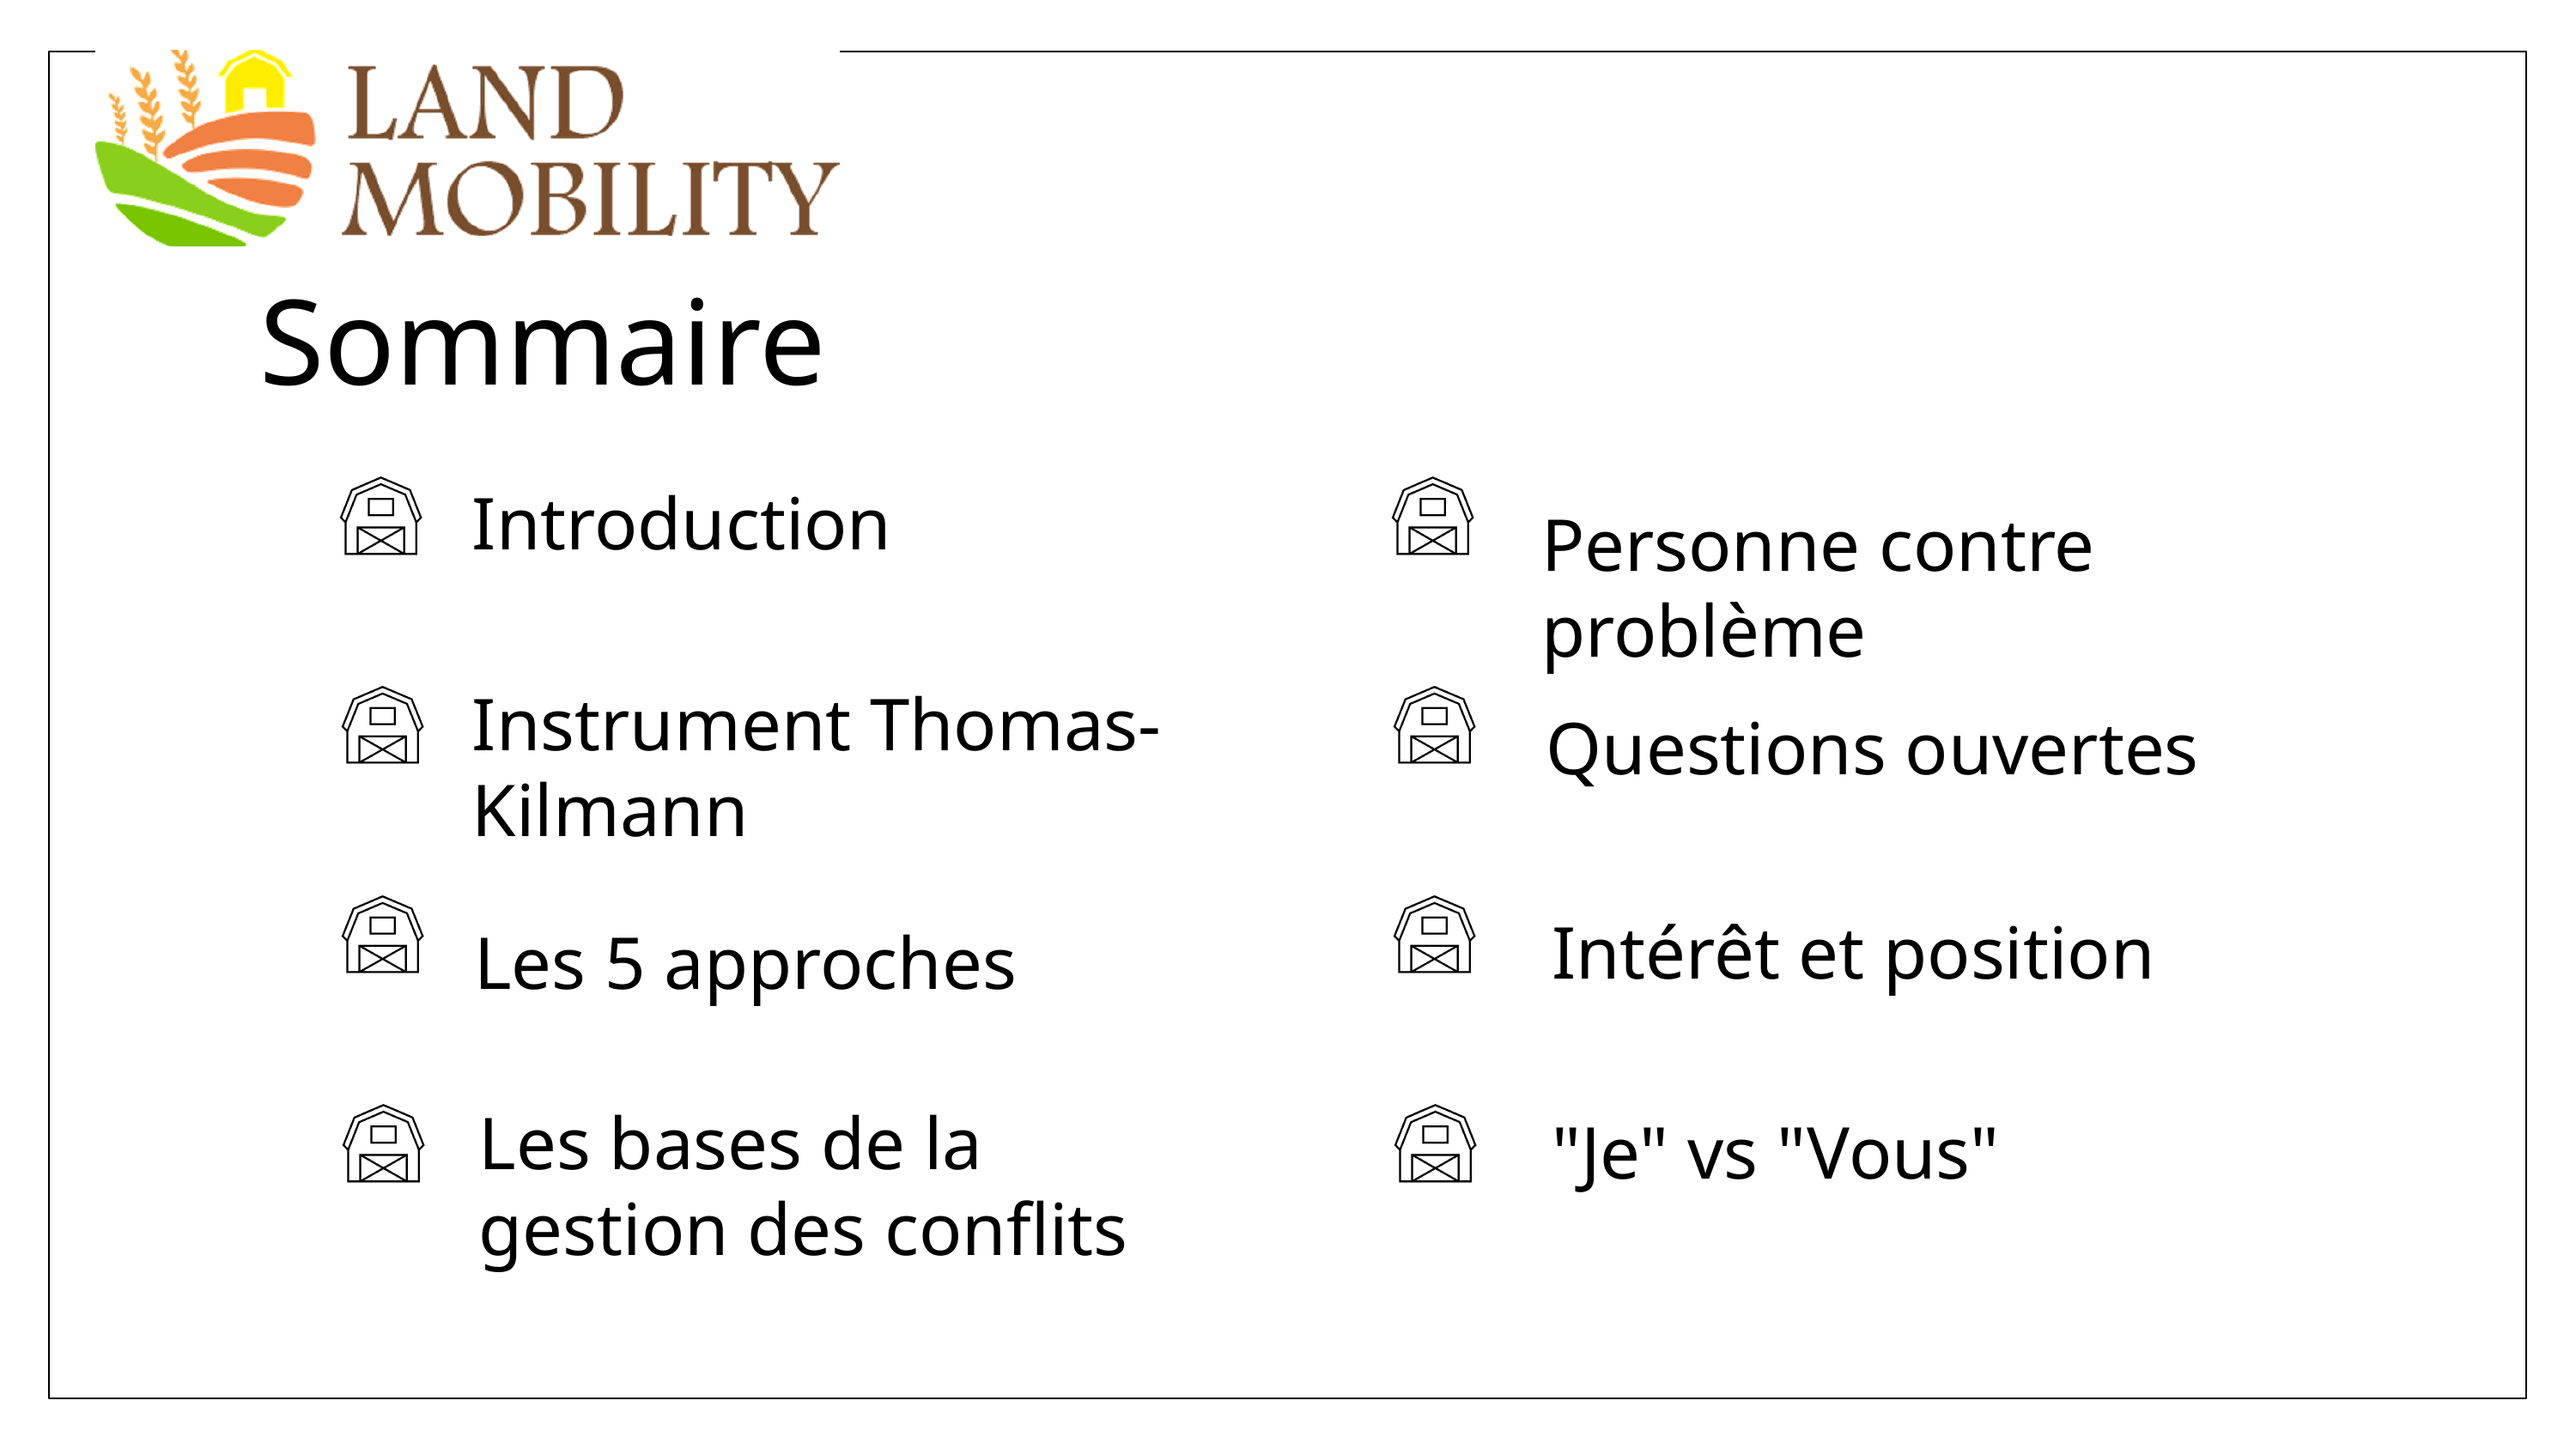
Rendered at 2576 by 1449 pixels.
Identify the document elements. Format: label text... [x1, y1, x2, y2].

picture [1386, 885, 1483, 982]
title Sommaire [246, 276, 2334, 460]
text_box Instrument Thomas- Kilmann [459, 672, 1255, 858]
text_box "Je" vs "Vous" [1539, 1101, 2334, 1200]
picture [334, 676, 431, 773]
picture [335, 1094, 432, 1191]
picture [1386, 676, 1483, 773]
picture [1387, 1094, 1484, 1191]
picture [334, 885, 431, 982]
picture [1384, 466, 1481, 564]
text_box Questions ouvertes [1534, 697, 2329, 796]
text_box Introduction [459, 472, 1255, 572]
picture [95, 50, 840, 246]
text_box Les 5 approches [461, 911, 1256, 1010]
picture [332, 466, 429, 564]
text_box Les bases de la gestion des conflits [465, 1091, 1261, 1276]
text_box Intérêt et position [1539, 900, 2334, 1000]
text_box Personne contre problème [1528, 493, 2324, 678]
